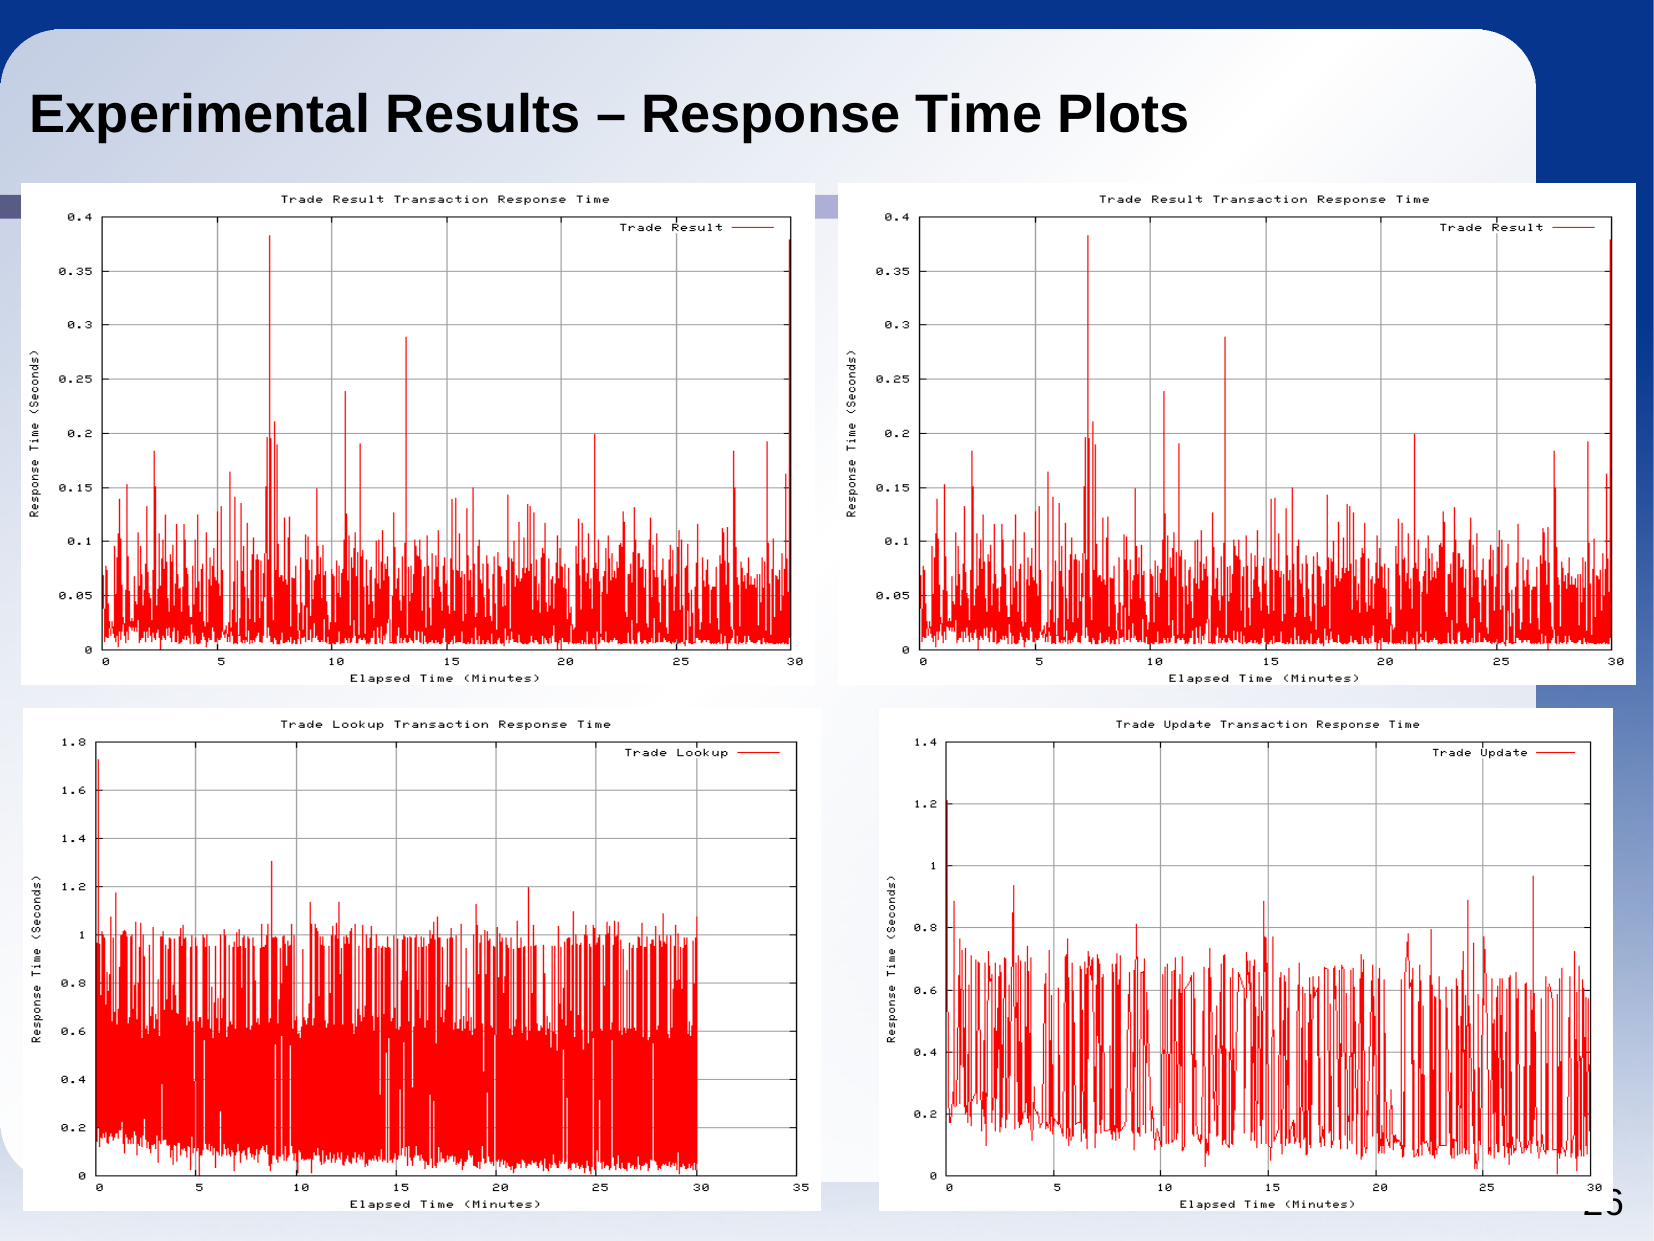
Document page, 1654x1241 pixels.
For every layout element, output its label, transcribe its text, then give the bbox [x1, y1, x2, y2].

picture [0, 0, 1654, 1241]
title Experimental Results – Response Time Plots [29, 49, 1506, 178]
picture [21, 183, 815, 686]
